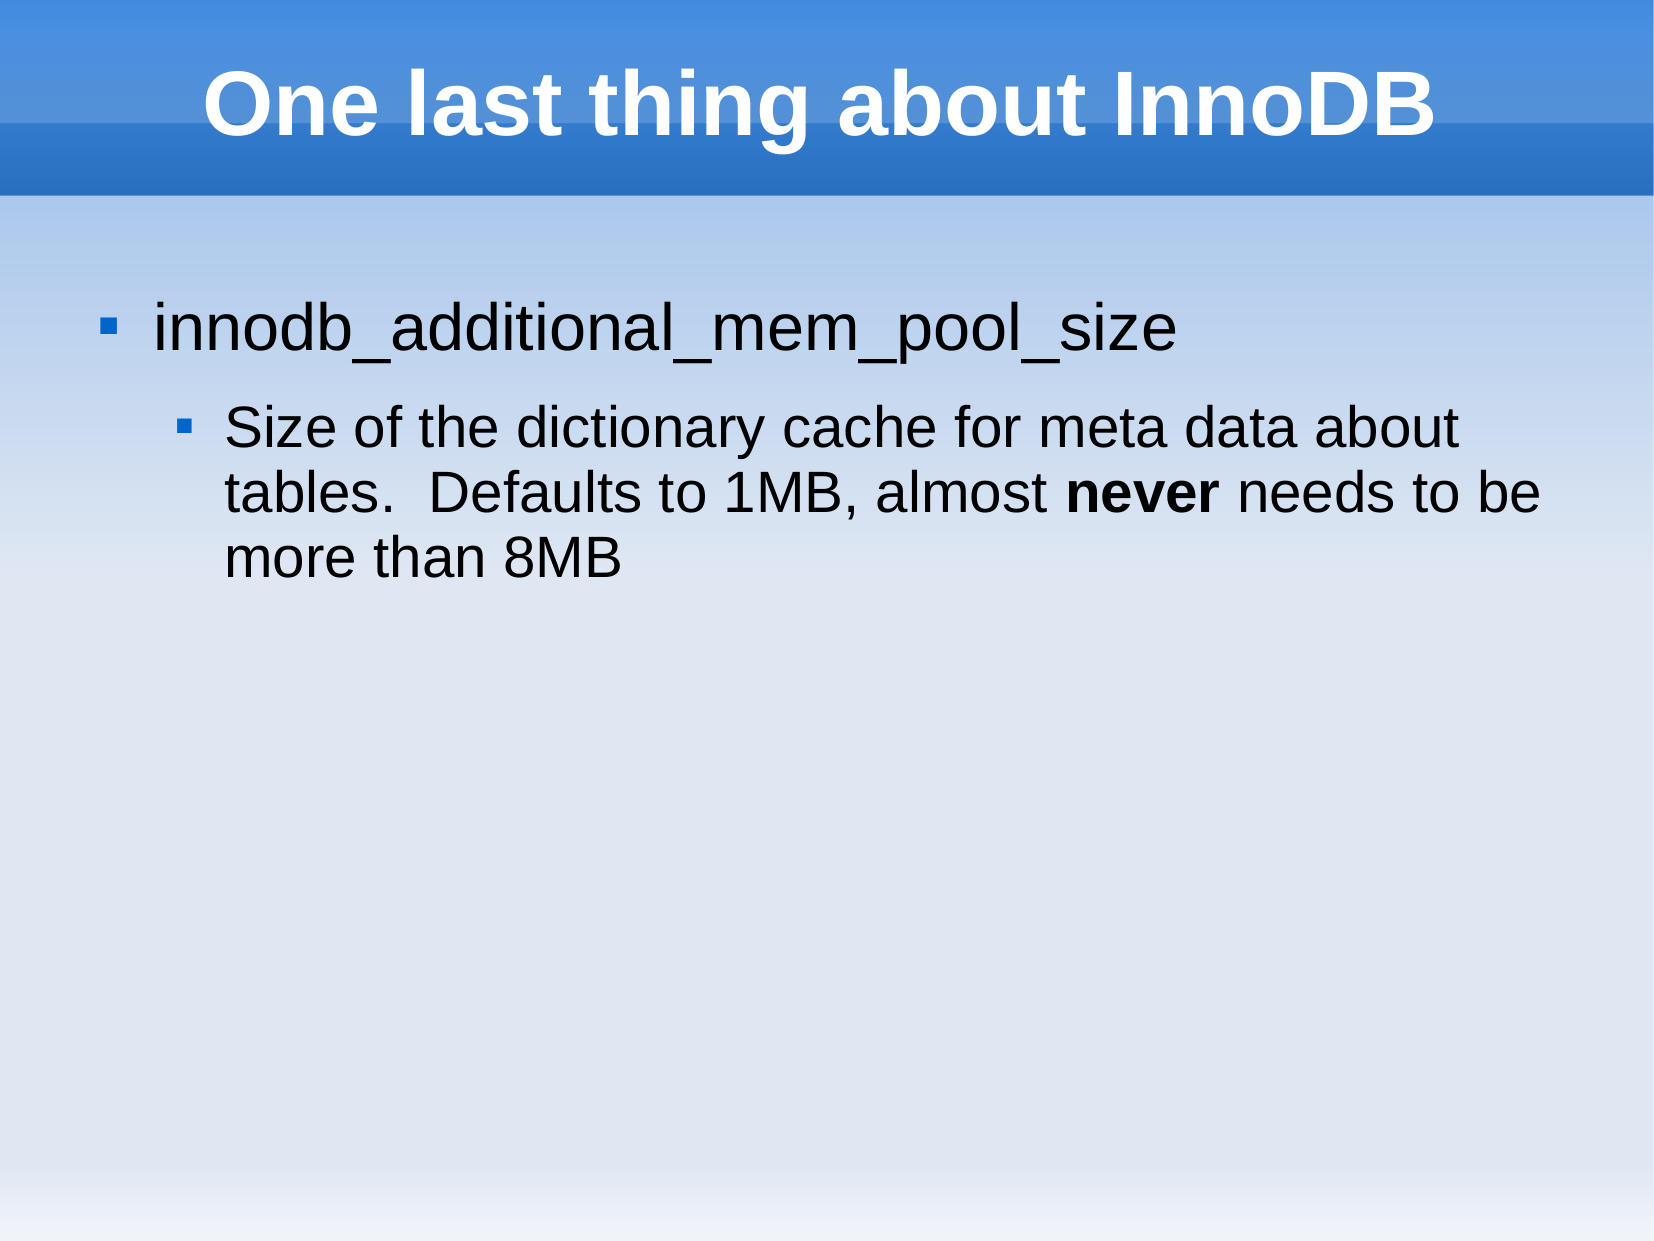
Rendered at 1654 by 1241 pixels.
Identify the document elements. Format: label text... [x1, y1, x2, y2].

list innodb_additional_mem_pool_size Size of the dictionary cache for meta data about tables. Defaults to 1MB, almost never needs to be more than 8MB [82, 290, 1571, 1109]
title One last thing about InnoDB [76, 0, 1565, 208]
picture [0, 0, 1654, 1241]
